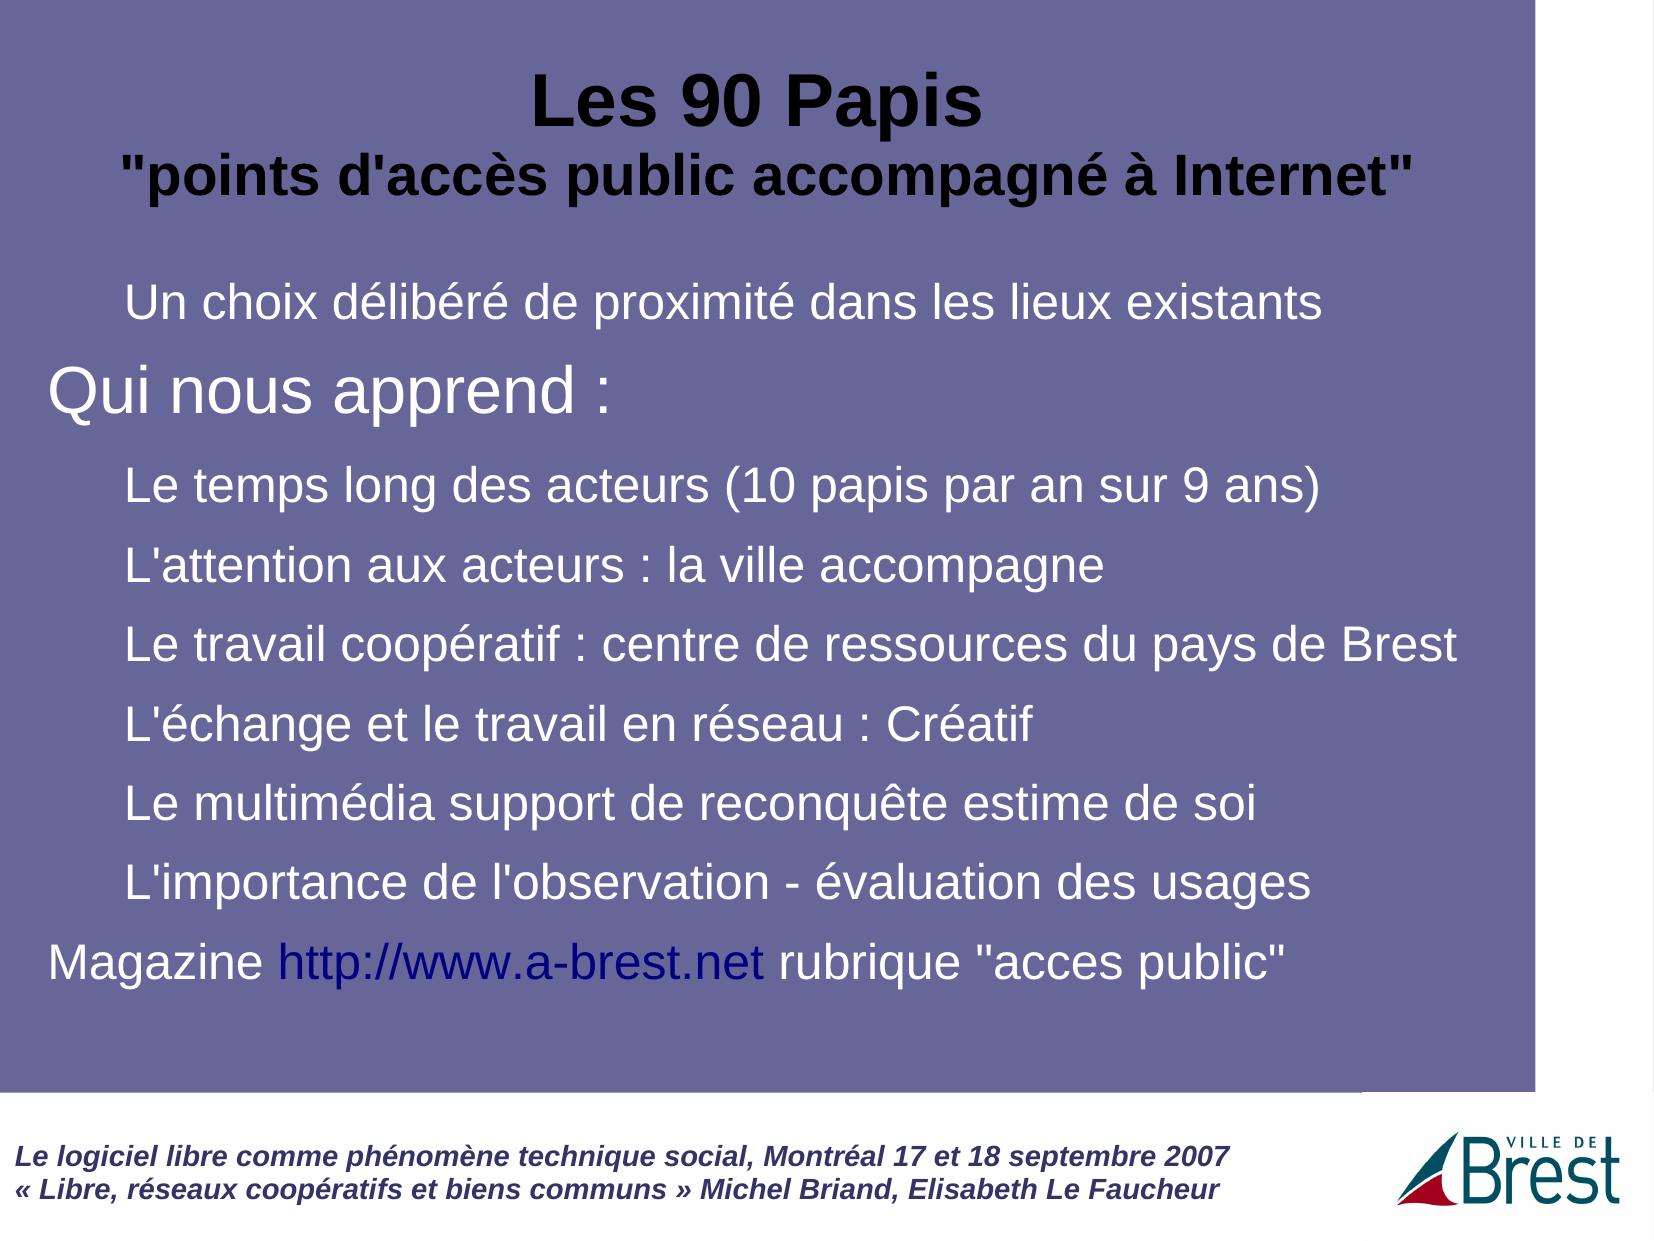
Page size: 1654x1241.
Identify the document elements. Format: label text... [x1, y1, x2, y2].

title Les 90 Papis "points d'accès public accompagné à Internet" [29, 29, 1506, 237]
list Un choix délibéré de proximité dans les lieux existants Qui nous apprend : Le temps long des acteurs (10 papis par an sur 9 ans) L'attention aux acteurs : la ville accompagne Le travail coopératif : centre de ressources du pays de Brest L'échange et le travail en réseau : Créatif Le multimédia support de reconquête estime de soi L'importance de l'observation - évaluation des usages Magazine http://www.a-brest.net rubrique "acces public" [29, 274, 1506, 1093]
picture [1362, 1092, 1654, 1241]
